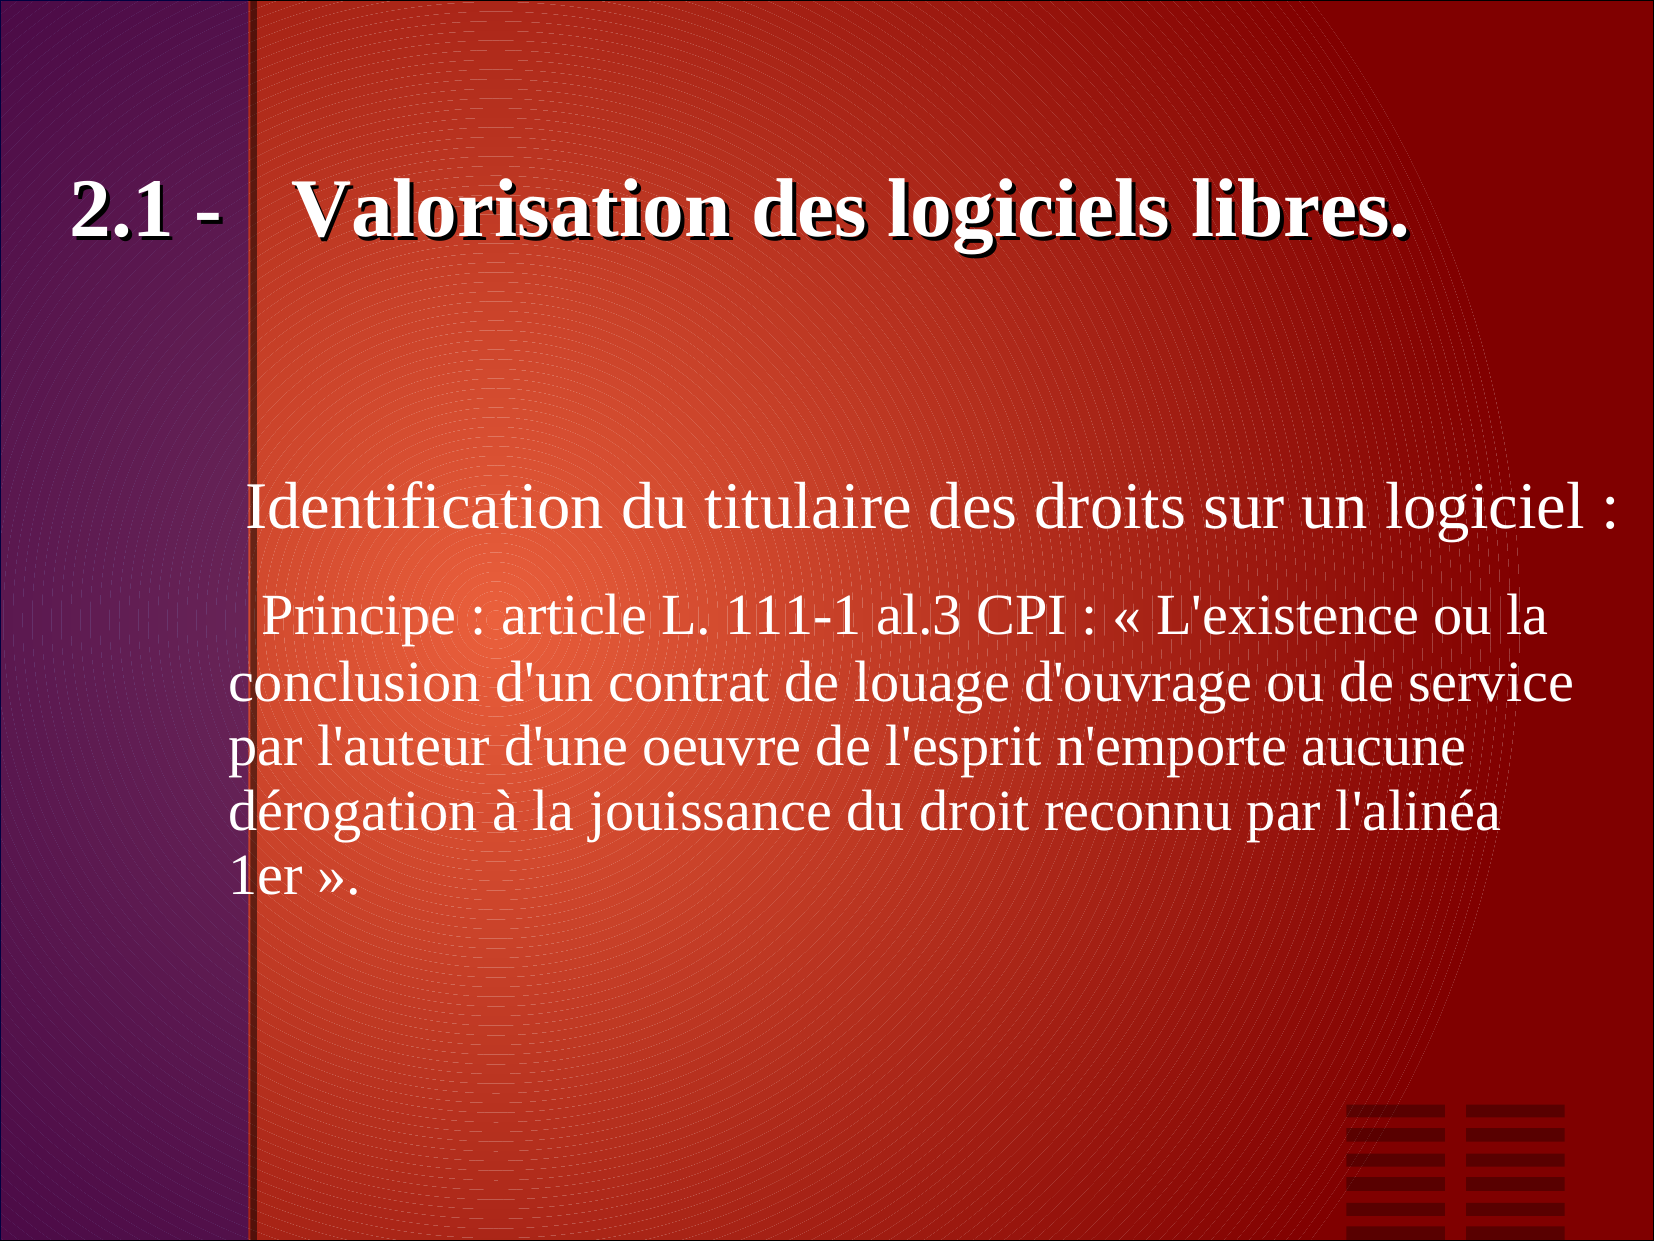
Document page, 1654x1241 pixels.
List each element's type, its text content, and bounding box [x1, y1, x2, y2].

subtitle Identification du titulaire des droits sur un logiciel : Principe : article L. 111-1 al.3 CPI : « L'existence ou la conclusion d'un contrat de louage d'ouvrage ou de service par l'auteur d'une oeuvre de l'esprit n'emporte aucune dérogation à la jouissance du droit reconnu par l'alinéa 1er ». [228, 156, 1635, 1220]
title 2.1 - Valorisation des logiciels libres. [69, 104, 1604, 313]
